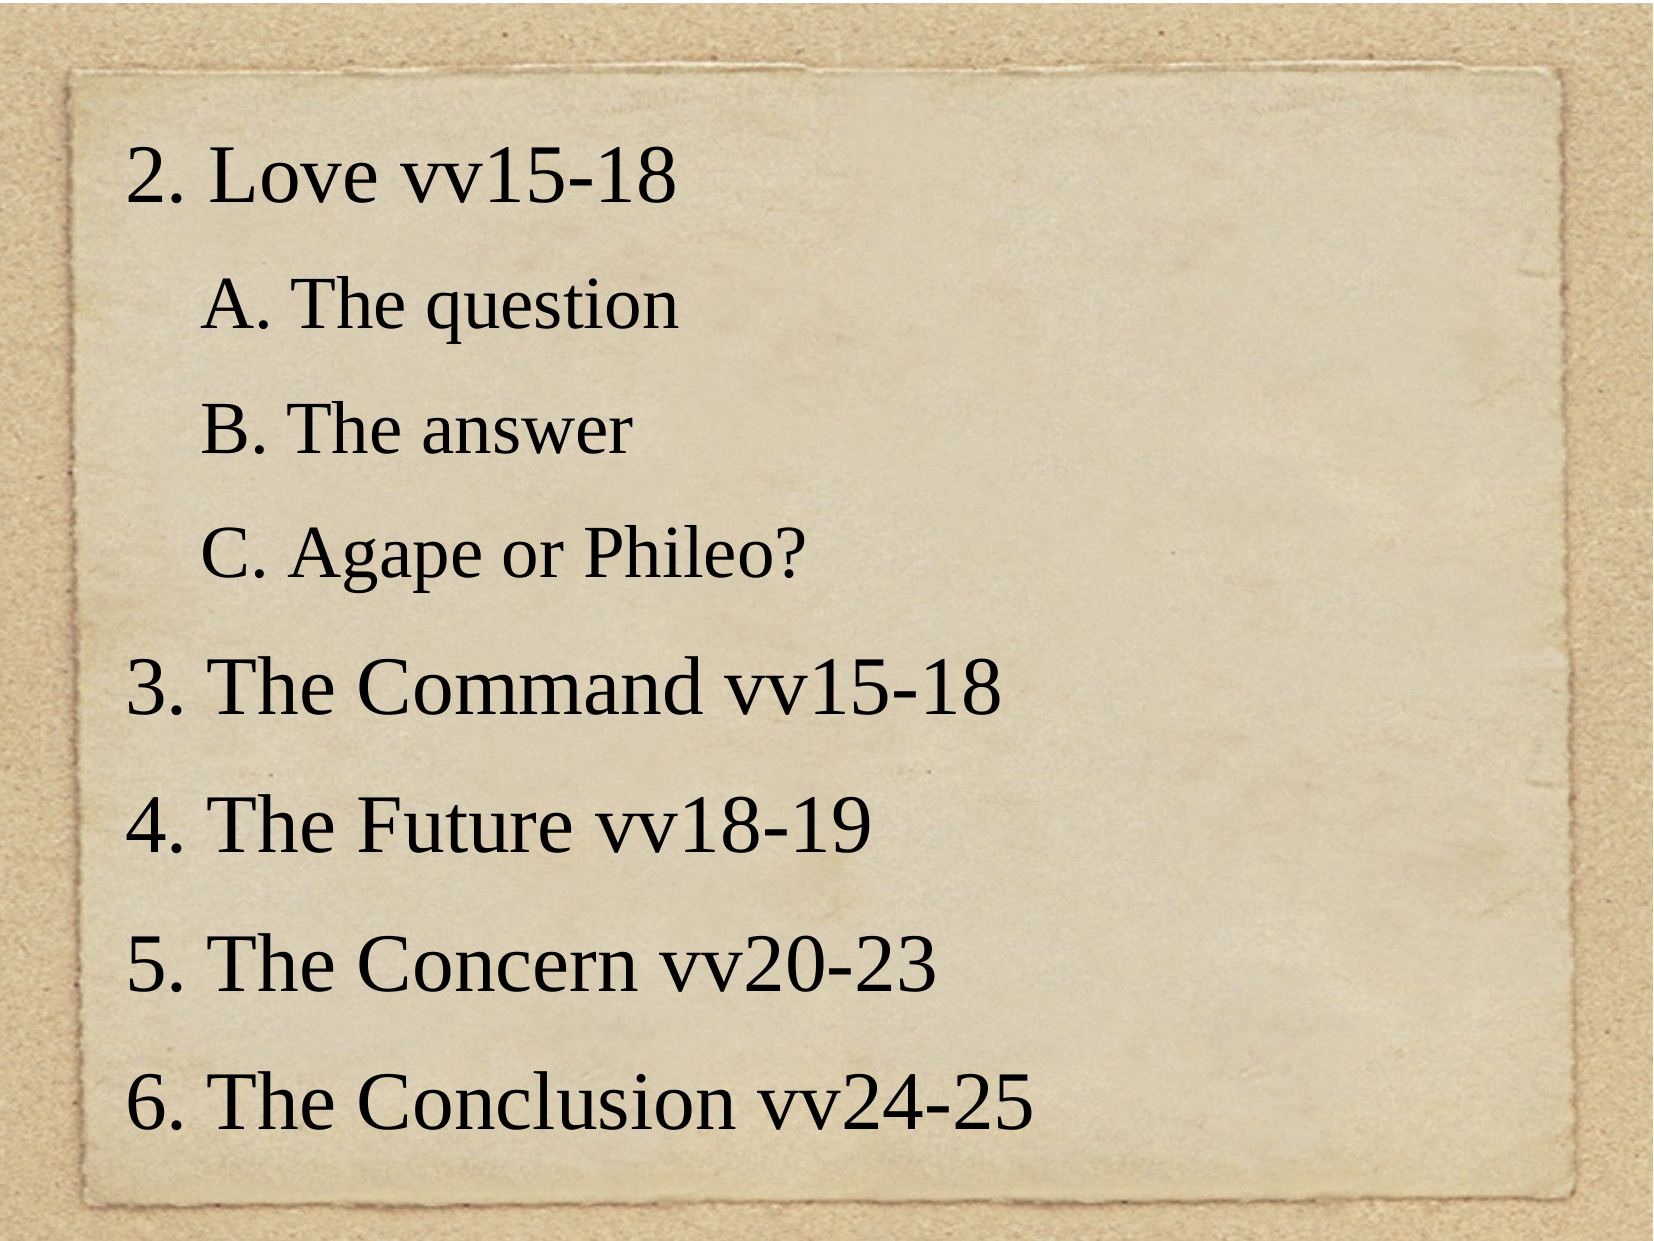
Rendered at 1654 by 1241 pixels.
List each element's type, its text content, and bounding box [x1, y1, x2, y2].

text_box 2. Love vv15-18 A. The question B. The answer C. Agape or Phileo? 3. The Command vv15-18 4. The Future vv18-19 5. The Concern vv20-23 6. The Conclusion vv24-25 [110, 75, 1611, 1237]
picture [0, 3, 1653, 1241]
